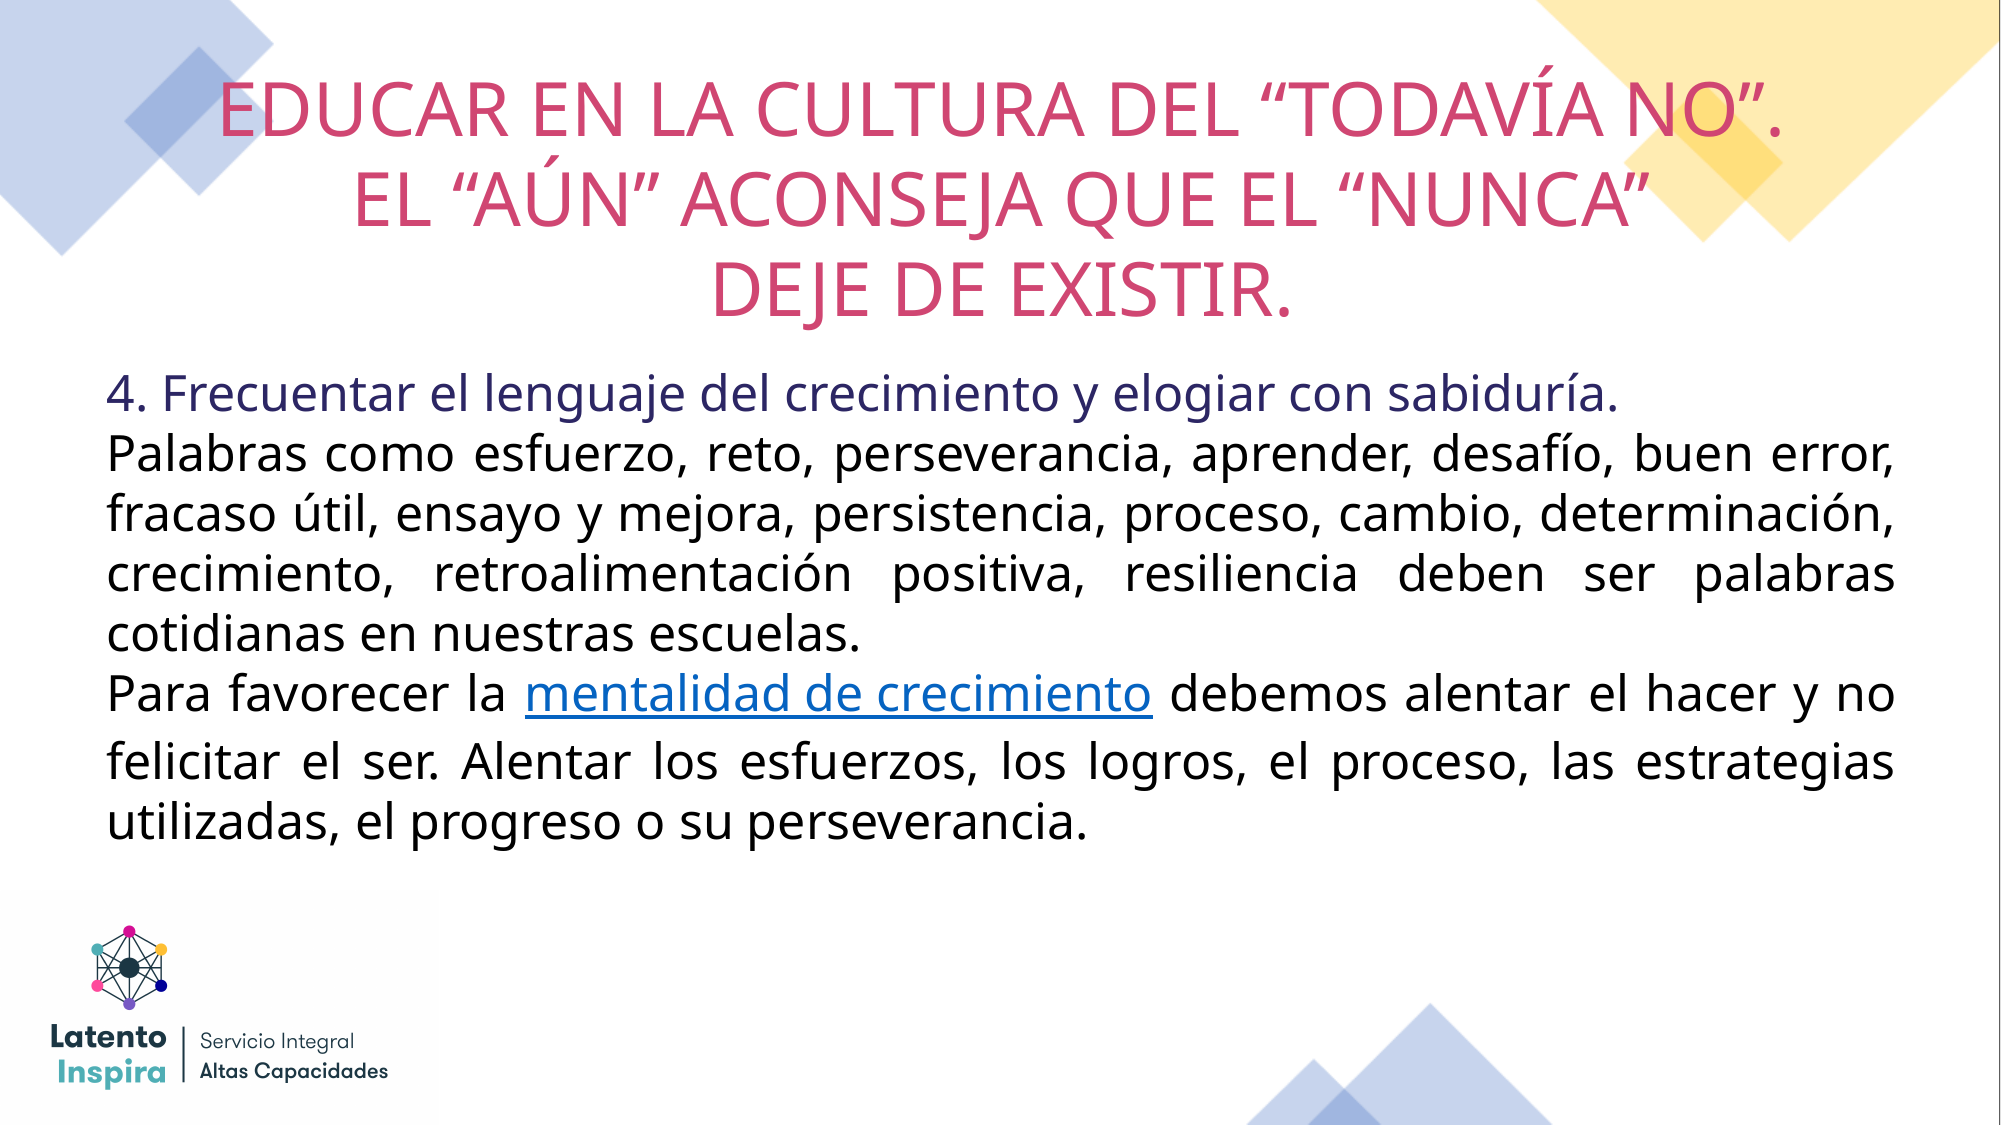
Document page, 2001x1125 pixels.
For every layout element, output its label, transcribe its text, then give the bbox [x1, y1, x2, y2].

text_box EDUCAR EN LA CULTURA DEL “TODAVÍA NO”. EL “AÚN” ACONSEJA QUE EL “NUNCA” DEJE DE EXISTIR. 4. Frecuentar el lenguaje del crecimiento y elogiar con sabiduría. Palabras como esfuerzo, reto, perseverancia, aprender, desafío, buen error, fracaso útil, ensayo y mejora, persistencia, proceso, cambio, determinación, crecimiento, retroalimentación positiva, resiliencia deben ser palabras cotidianas en nuestras escuelas. Para favorecer la mentalidad de crecimiento debemos alentar el hacer y no felicitar el ser. Alentar los esfuerzos, los logros, el proceso, las estrategias utilizadas, el progreso o su perseverancia. [91, 53, 1912, 857]
picture [0, 0, 2001, 1125]
